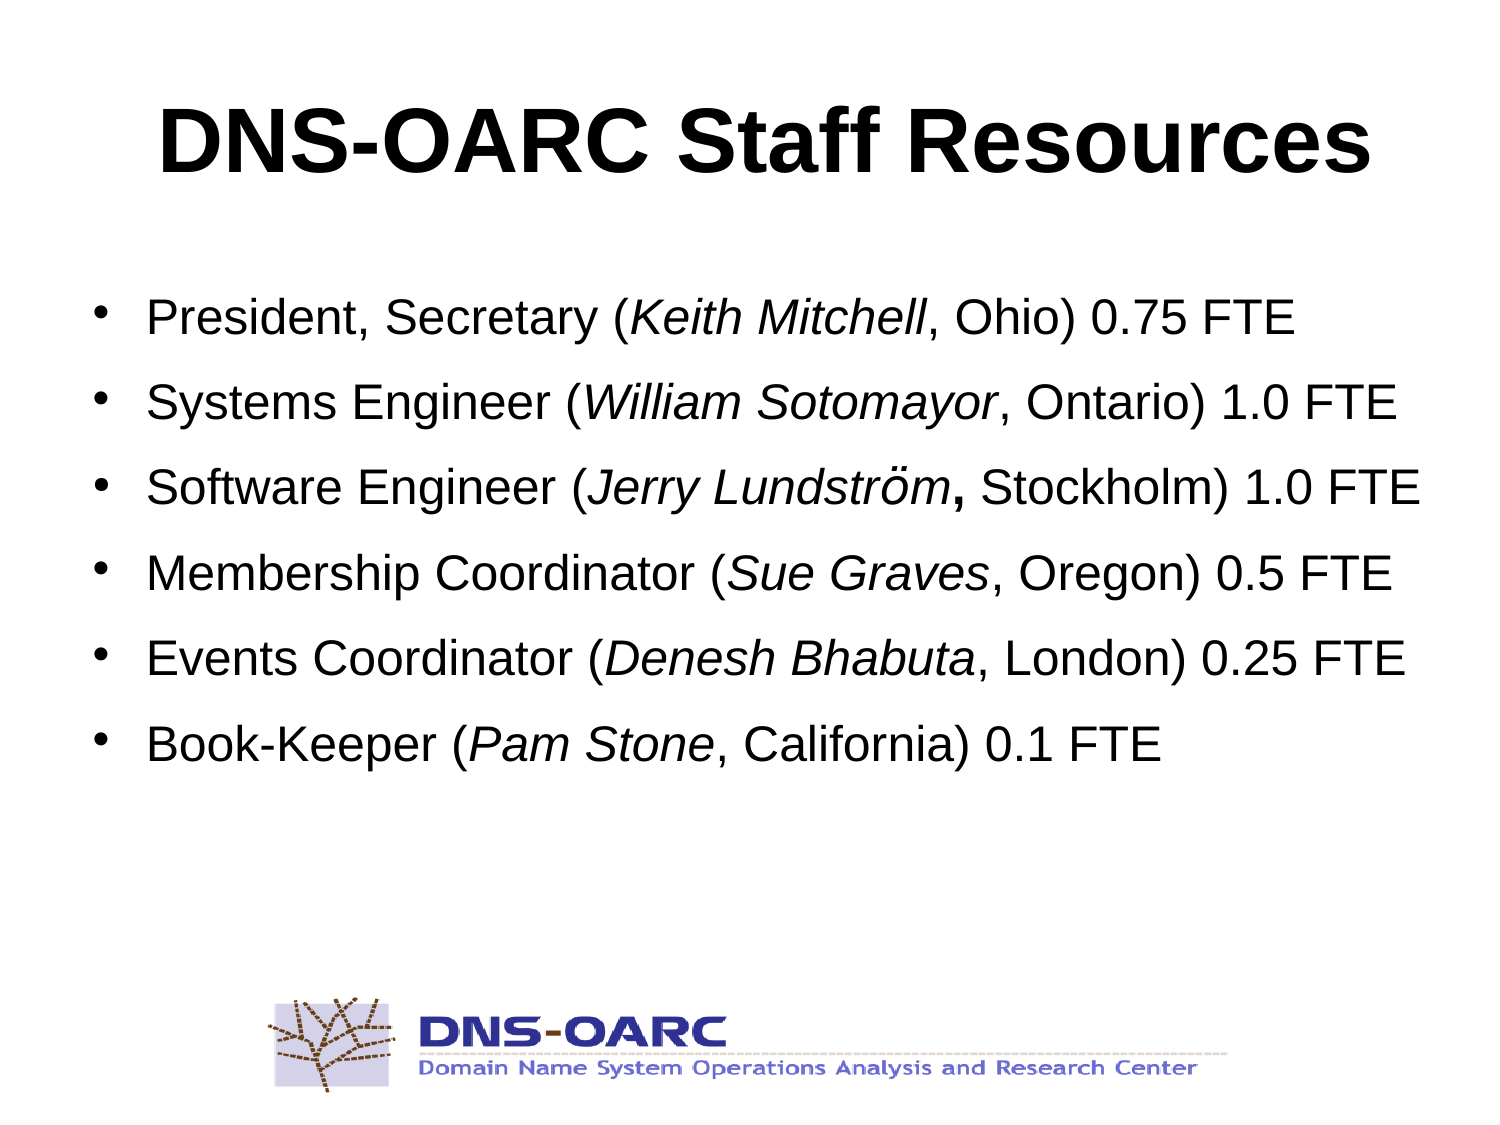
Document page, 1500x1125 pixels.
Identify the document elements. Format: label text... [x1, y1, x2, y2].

picture [214, 991, 1259, 1099]
title DNS-OARC Staff Resources [75, 44, 1426, 233]
list President, Secretary (Keith Mitchell, Ohio) 0.75 FTE Systems Engineer (William Sotomayor, Ontario) 1.0 FTE Software Engineer (Jerry Lundström, Stockholm) 1.0 FTE Membership Coordinator (Sue Graves, Oregon) 0.5 FTE Events Coordinator (Denesh Bhabuta, London) 0.25 FTE Book-Keeper (Pam Stone, California) 0.1 FTE [75, 285, 1426, 962]
